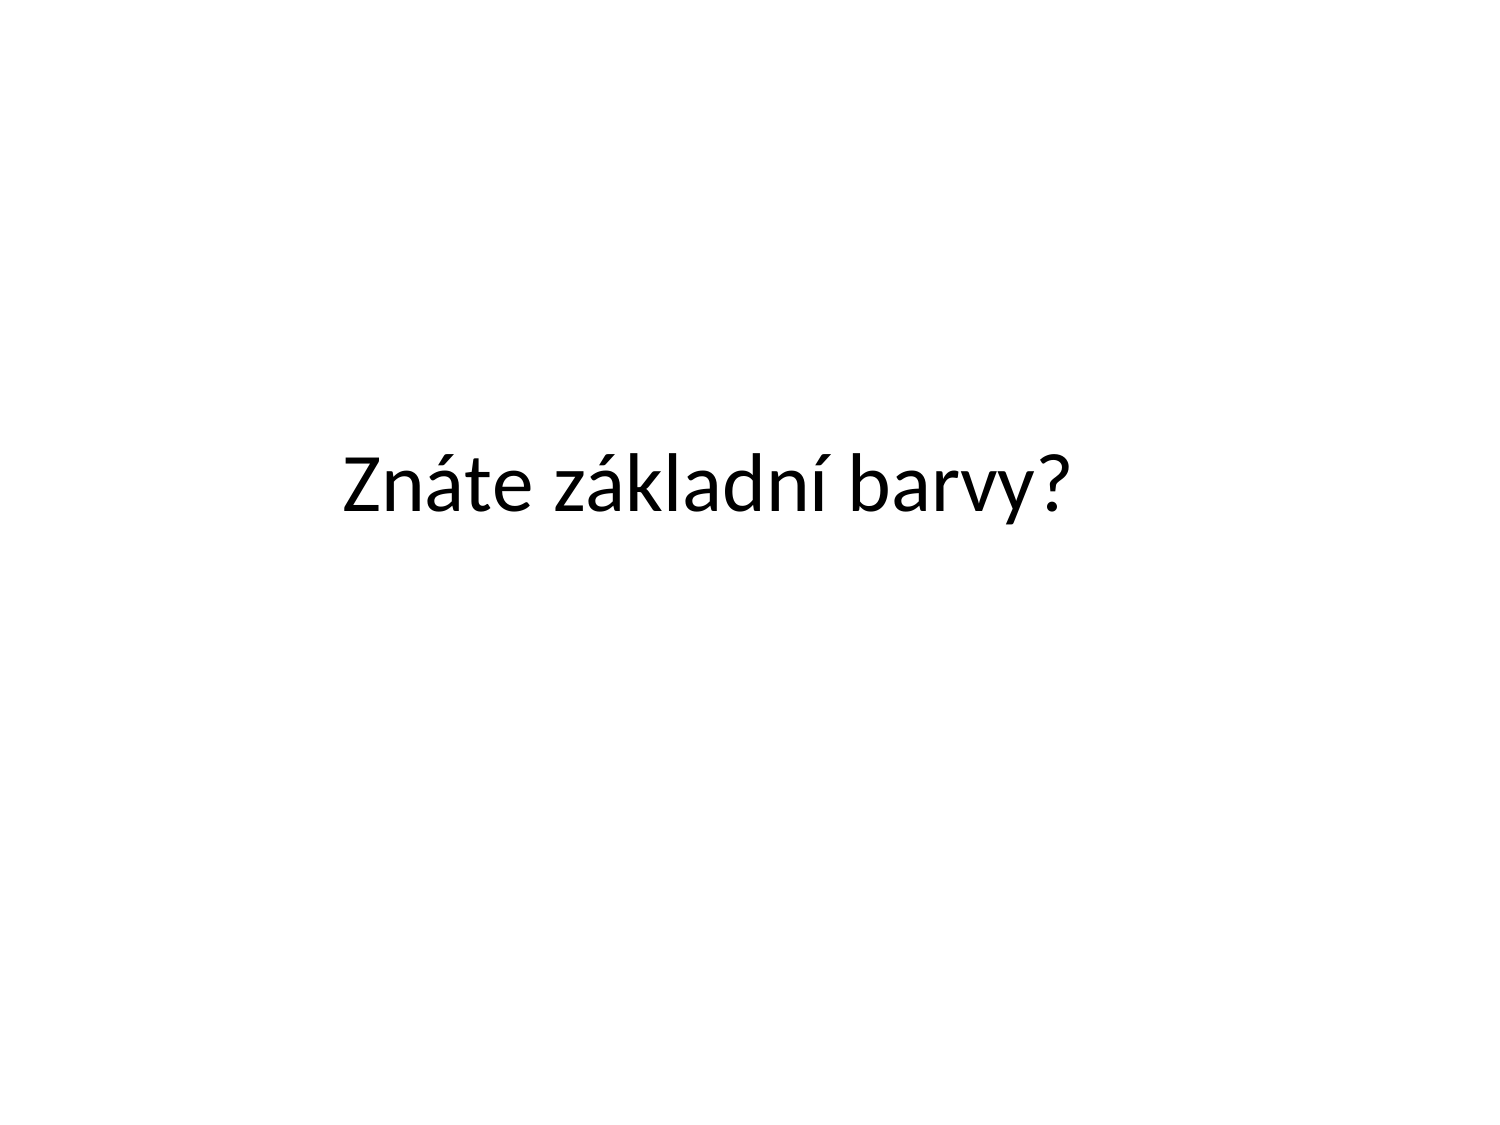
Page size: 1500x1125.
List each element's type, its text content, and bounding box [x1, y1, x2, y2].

text_box Znáte základní barvy? [327, 420, 1090, 537]
